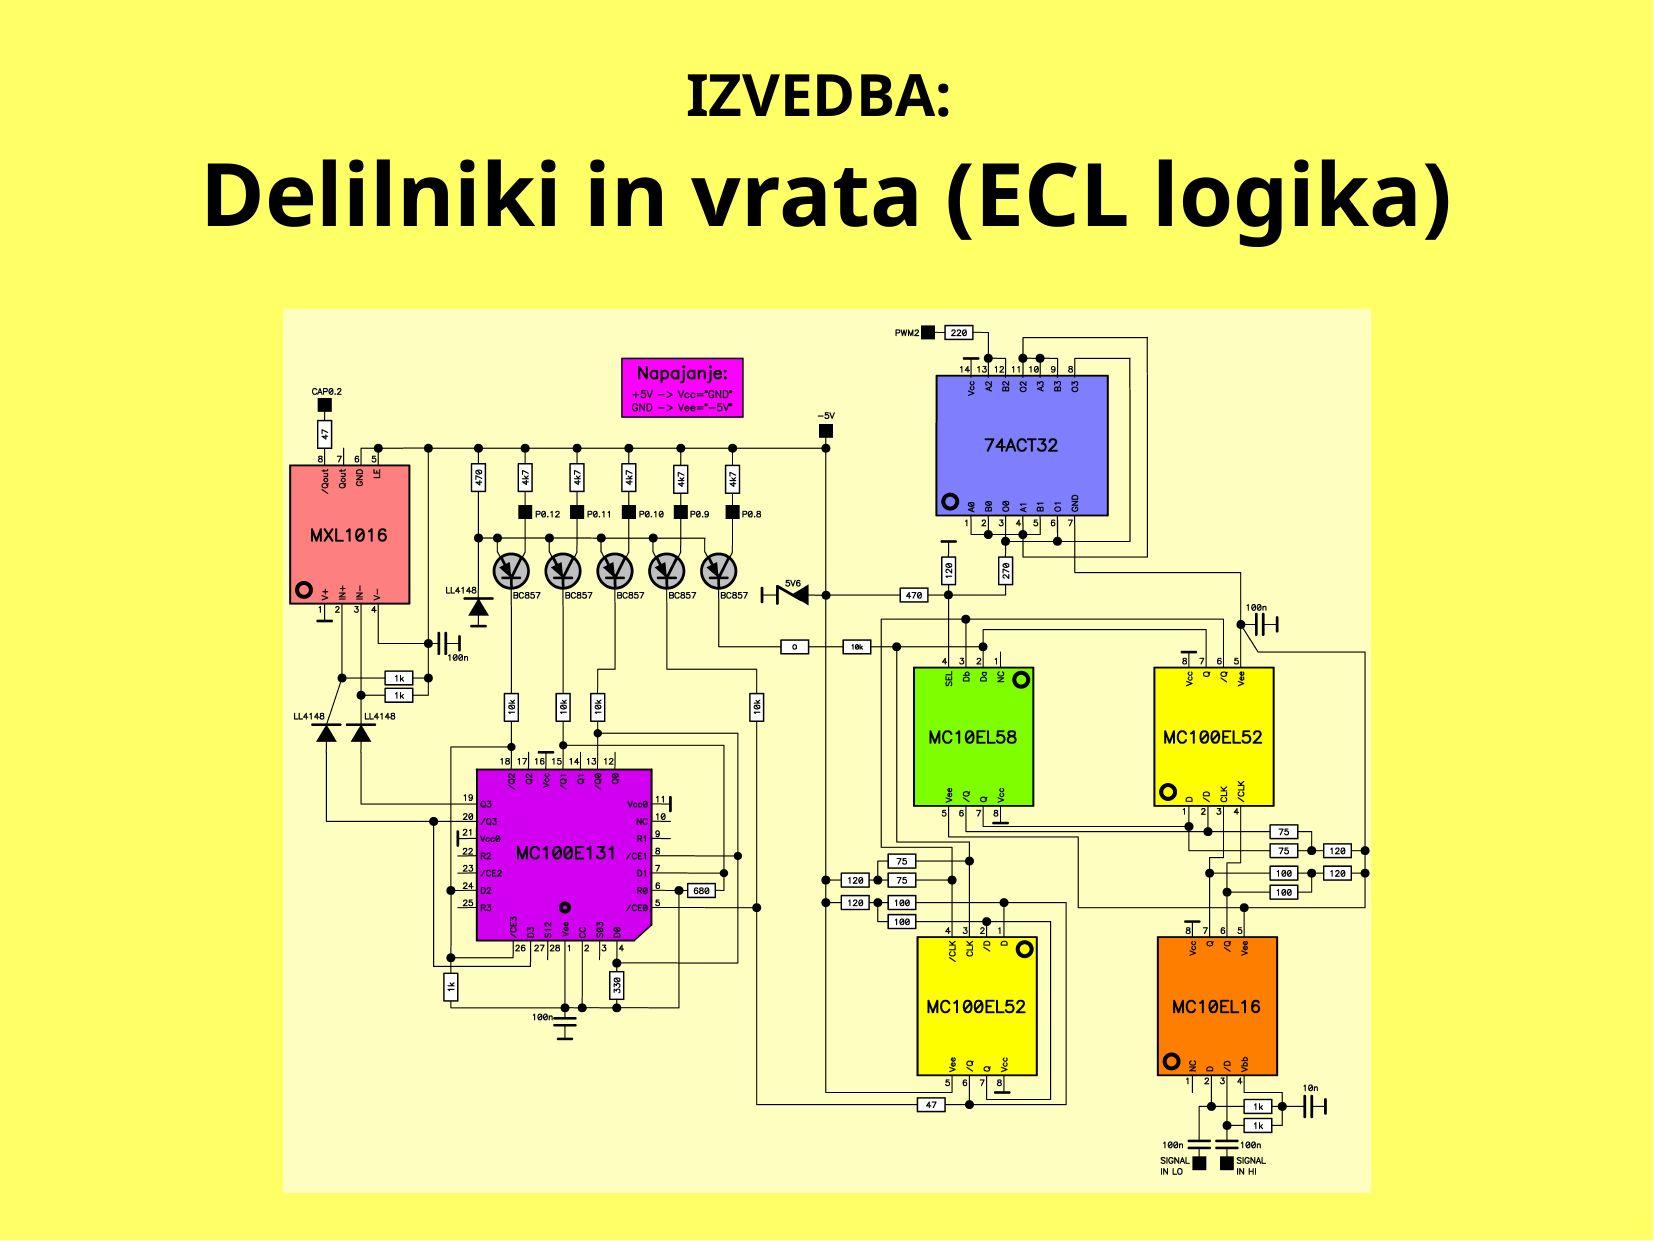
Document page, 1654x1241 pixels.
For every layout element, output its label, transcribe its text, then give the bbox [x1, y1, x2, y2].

title IZVEDBA: Delilniki in vrata (ECL logika) [82, 49, 1571, 257]
picture [283, 309, 1371, 1193]
